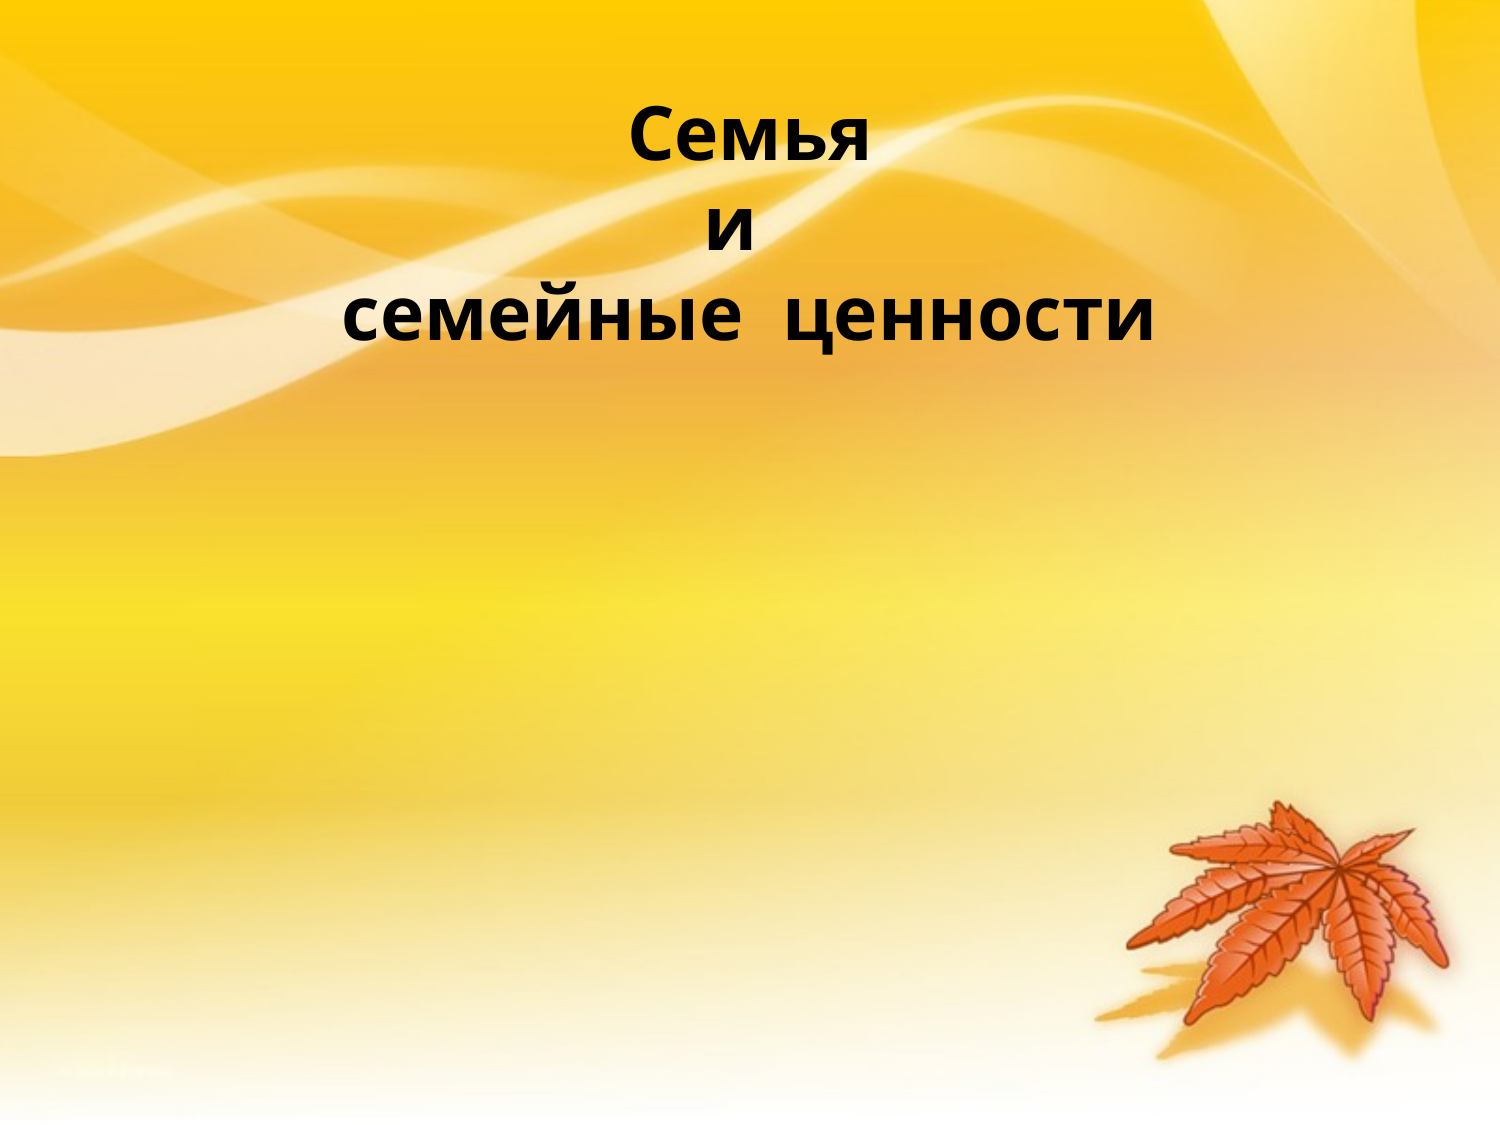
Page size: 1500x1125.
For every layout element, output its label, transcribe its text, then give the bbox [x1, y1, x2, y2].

text_box Семья и семейные ценности [105, 70, 1395, 973]
picture [0, 0, 1500, 1125]
